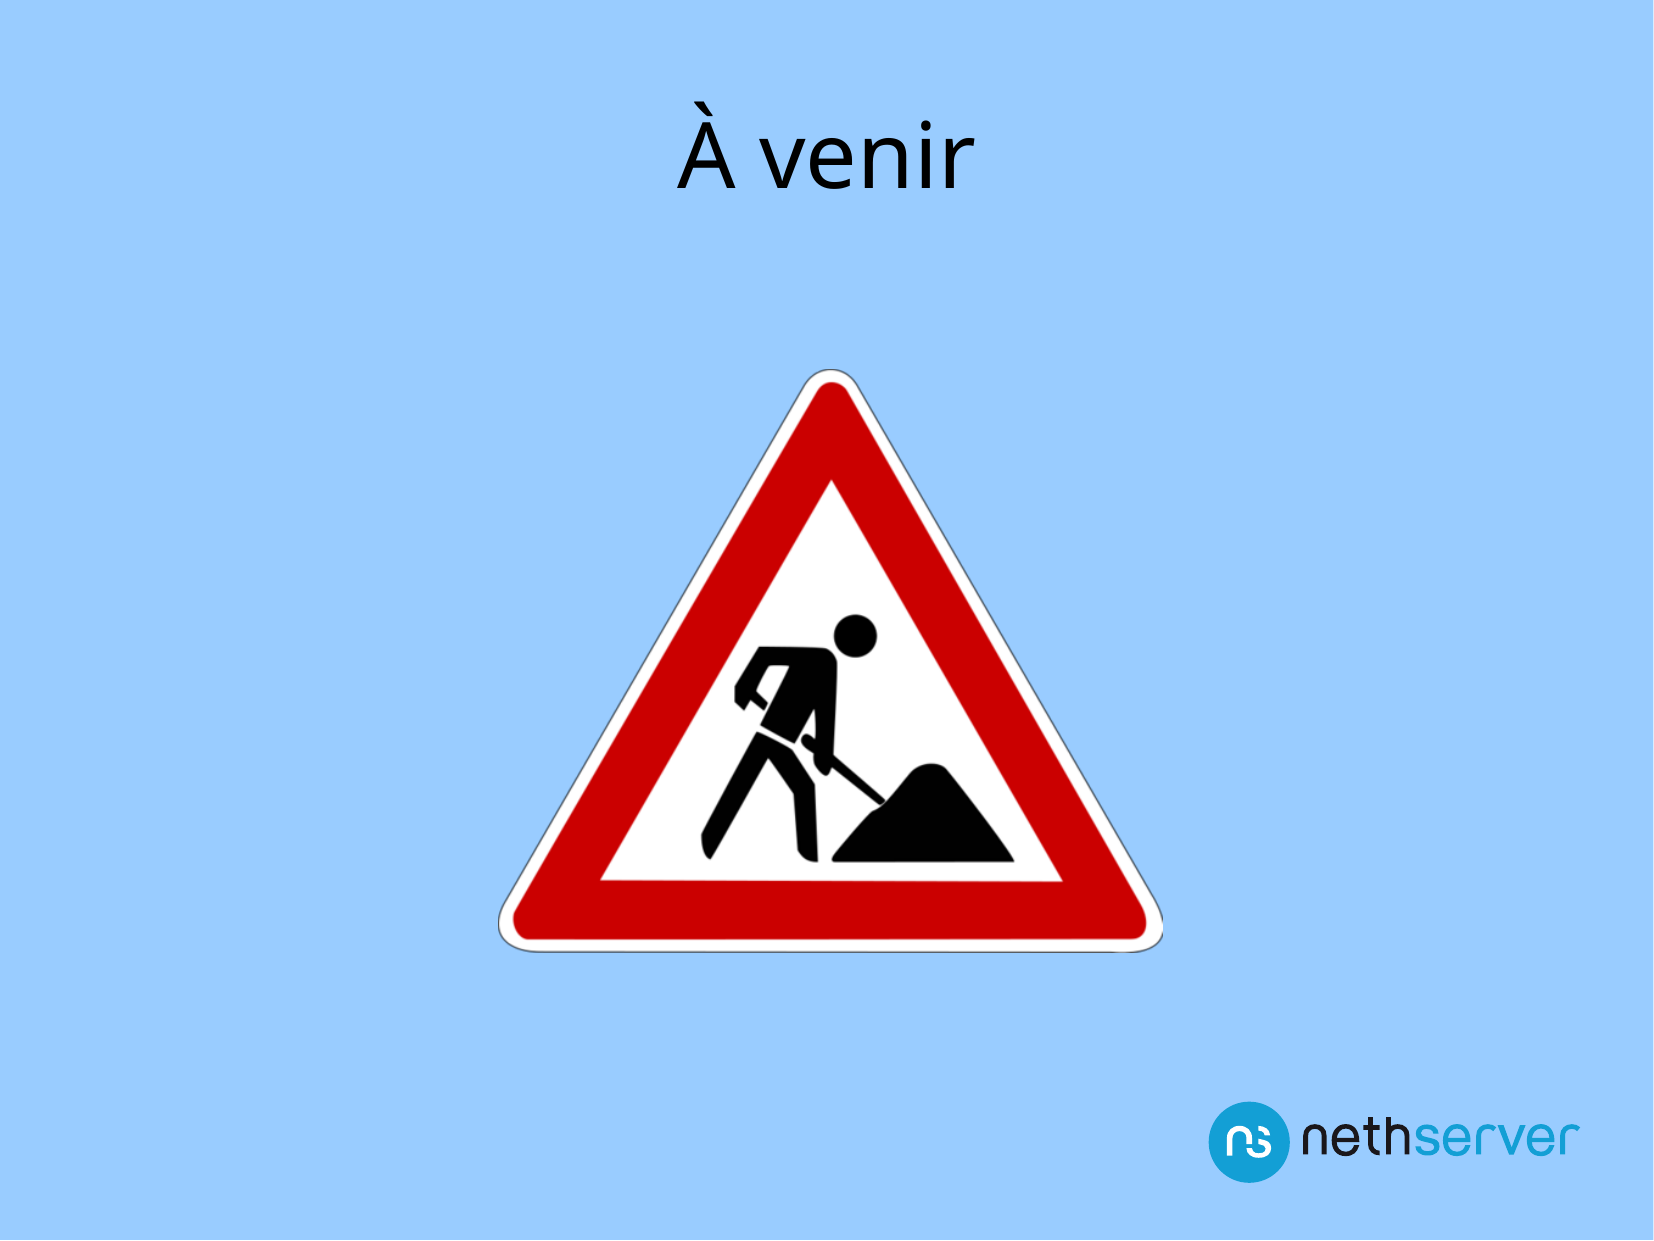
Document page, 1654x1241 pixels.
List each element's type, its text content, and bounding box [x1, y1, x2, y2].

title À venir [82, 49, 1571, 257]
picture [498, 369, 1654, 1241]
